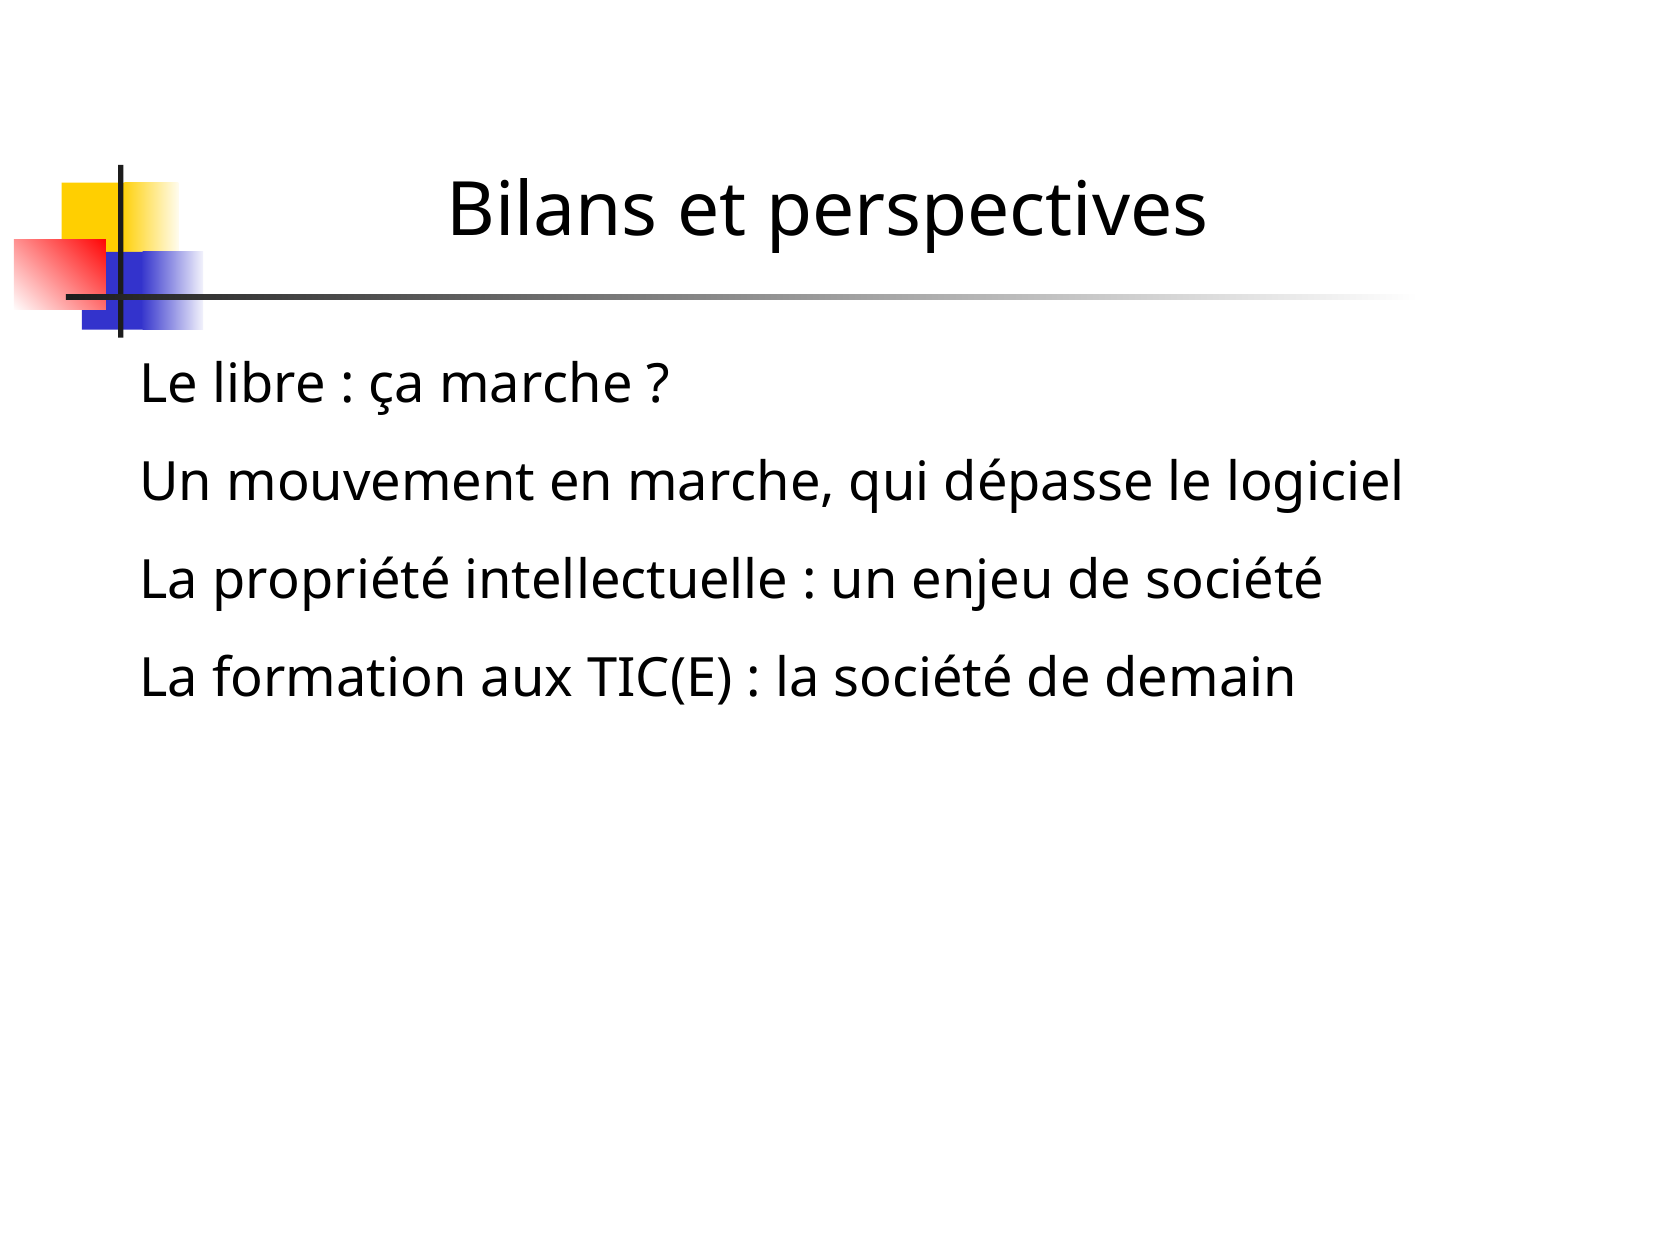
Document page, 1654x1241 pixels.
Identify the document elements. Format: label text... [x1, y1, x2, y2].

title Bilans et perspectives [121, 102, 1534, 311]
list Le libre : ça marche ? Un mouvement en marche, qui dépasse le logiciel La propriété intellectuelle : un enjeu de société La formation aux TIC(E) : la société de demain [121, 344, 1534, 1127]
